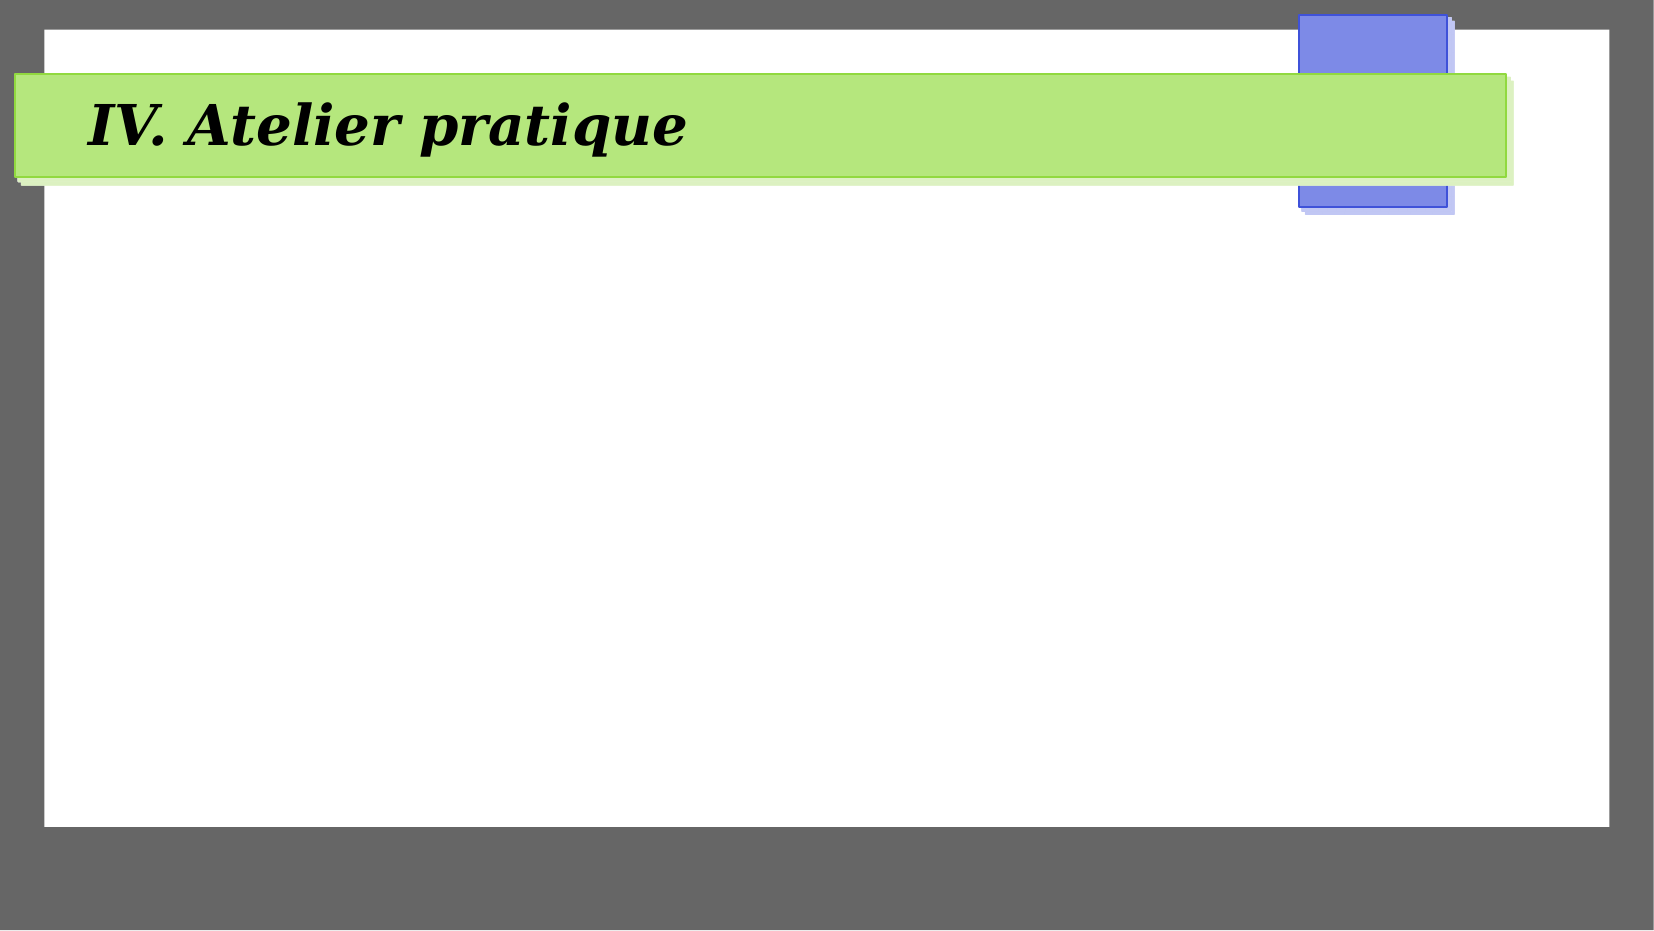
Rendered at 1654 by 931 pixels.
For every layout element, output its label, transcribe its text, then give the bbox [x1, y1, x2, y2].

title IV. Atelier pratique [88, 73, 1506, 178]
